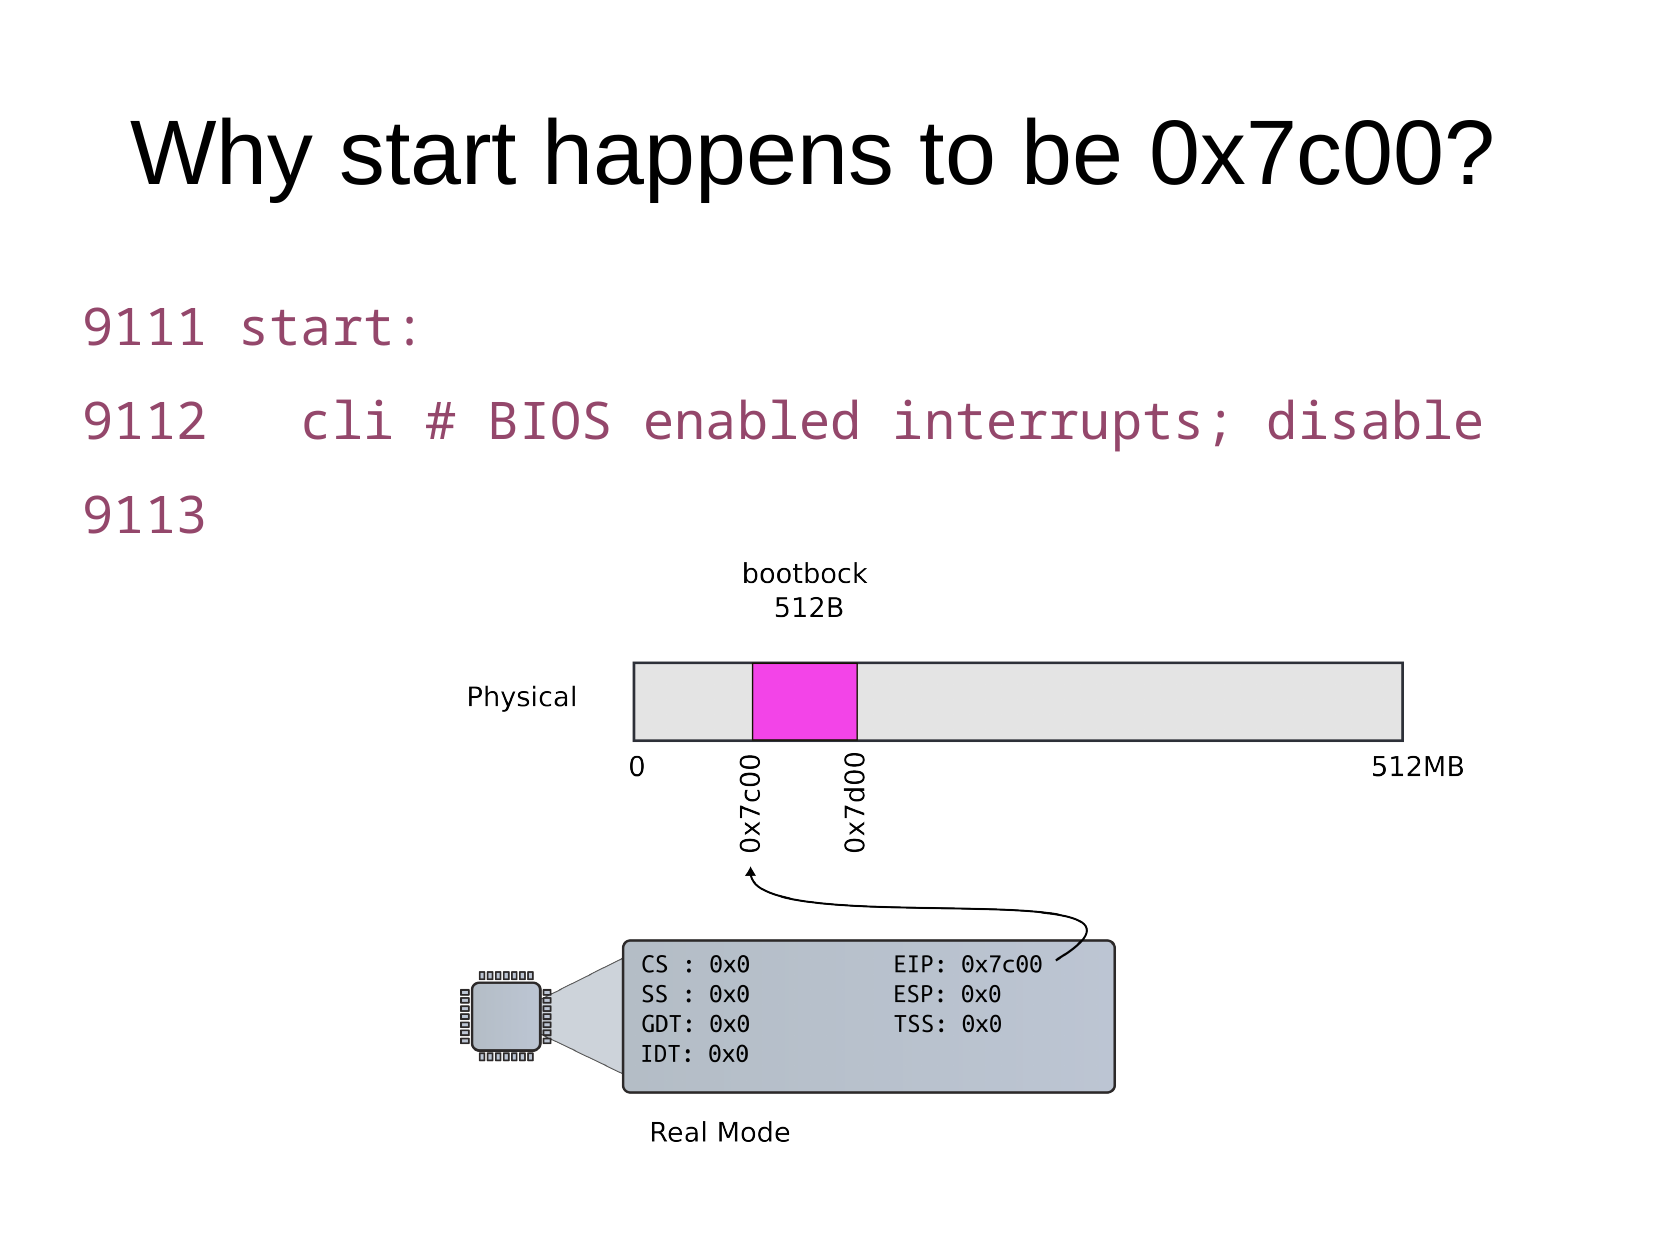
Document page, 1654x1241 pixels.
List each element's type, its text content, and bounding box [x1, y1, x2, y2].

picture [460, 562, 1463, 1142]
title Why start happens to be 0x7c00? [82, 49, 1571, 257]
list 9111 start: 9112 cli # BIOS enabled interrupts; disable 9113 [82, 290, 1538, 601]
